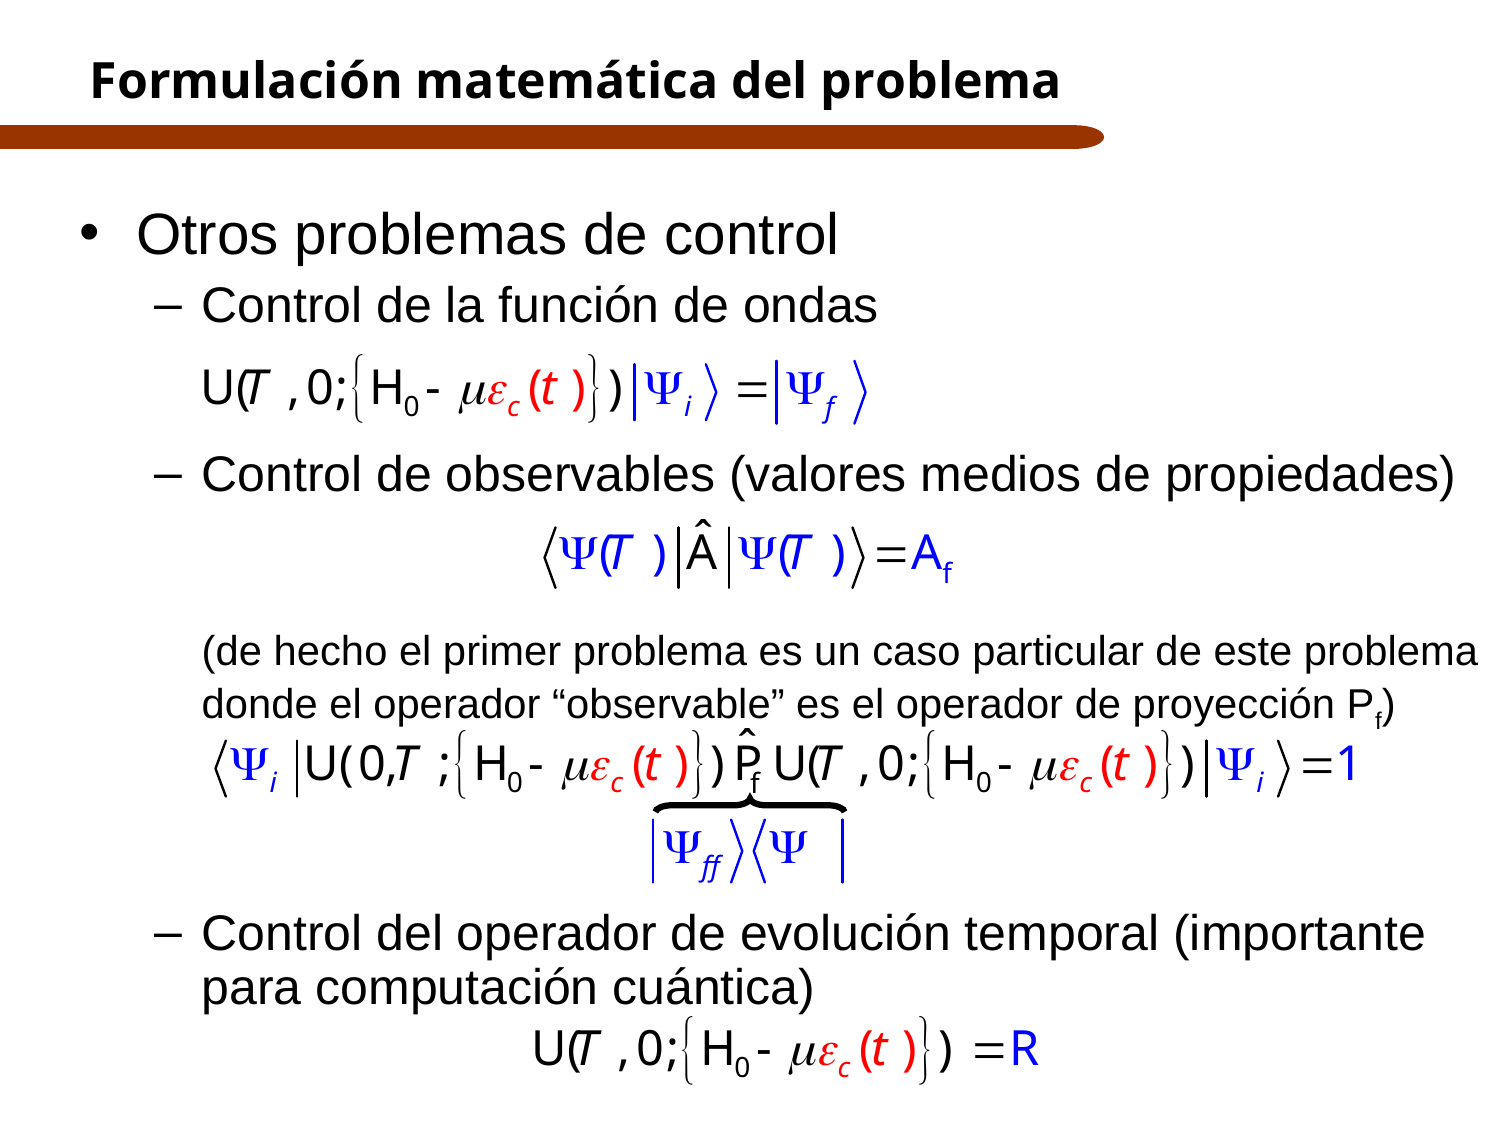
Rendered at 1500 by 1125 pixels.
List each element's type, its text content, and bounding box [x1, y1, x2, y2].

chart [535, 505, 965, 598]
text_box Formulación matemática del problema [75, 7, 1426, 149]
chart [527, 1013, 1050, 1094]
chart [740, 805, 760, 809]
chart [643, 810, 863, 892]
list Otros problemas de control Control de la función de ondas Control de observables (valores medios de propiedades) (de hecho el primer problema es un caso particular de este problema donde el operador “observable” es el operador de proyección Pf) Control del operador de evolución temporal (importante para computación cuántica) [64, 196, 1500, 1035]
chart [206, 716, 1365, 809]
chart [196, 351, 877, 433]
